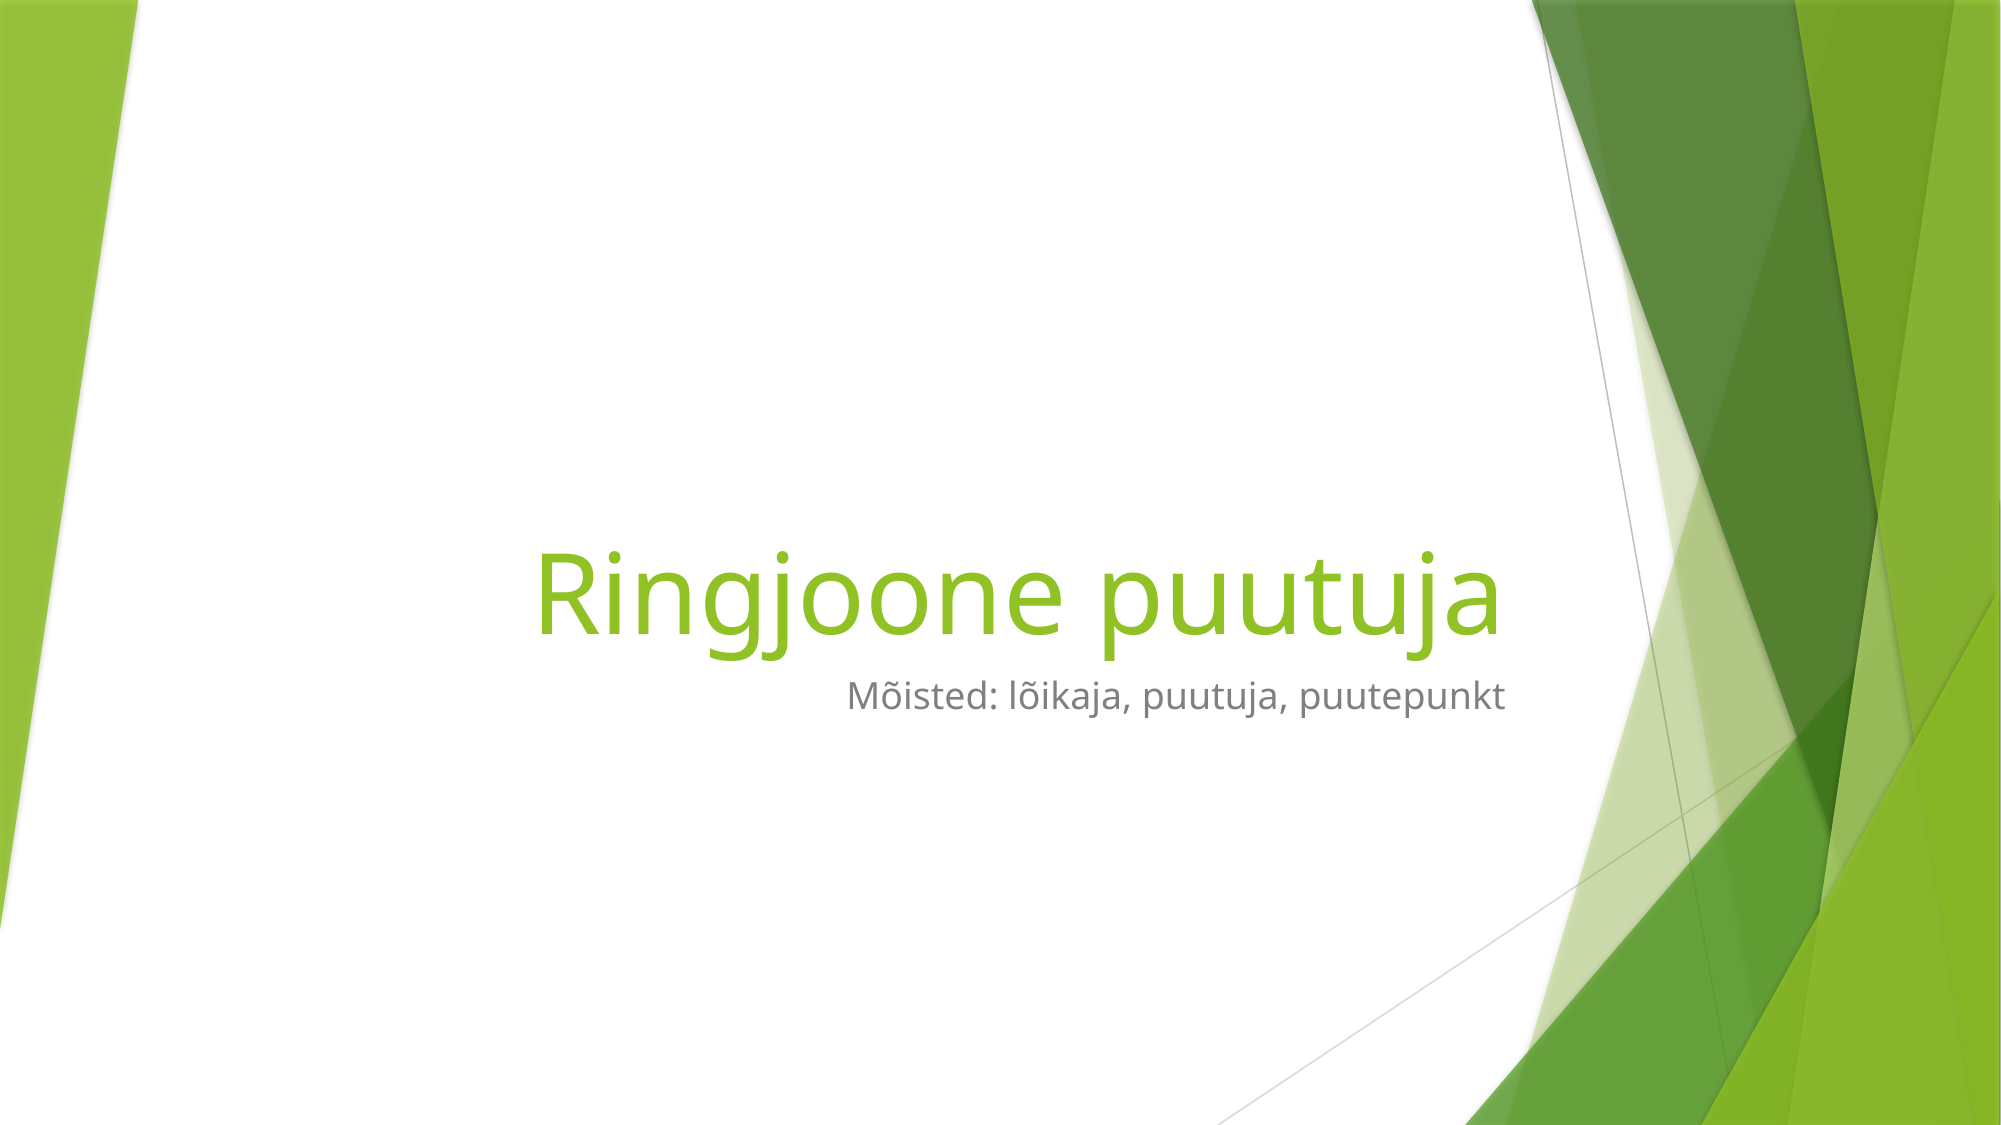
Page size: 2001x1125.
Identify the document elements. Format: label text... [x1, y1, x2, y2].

subtitle Mõisted: lõikaja, puutuja, puutepunkt [247, 664, 1522, 845]
title Ringjoone puutuja [247, 394, 1522, 664]
